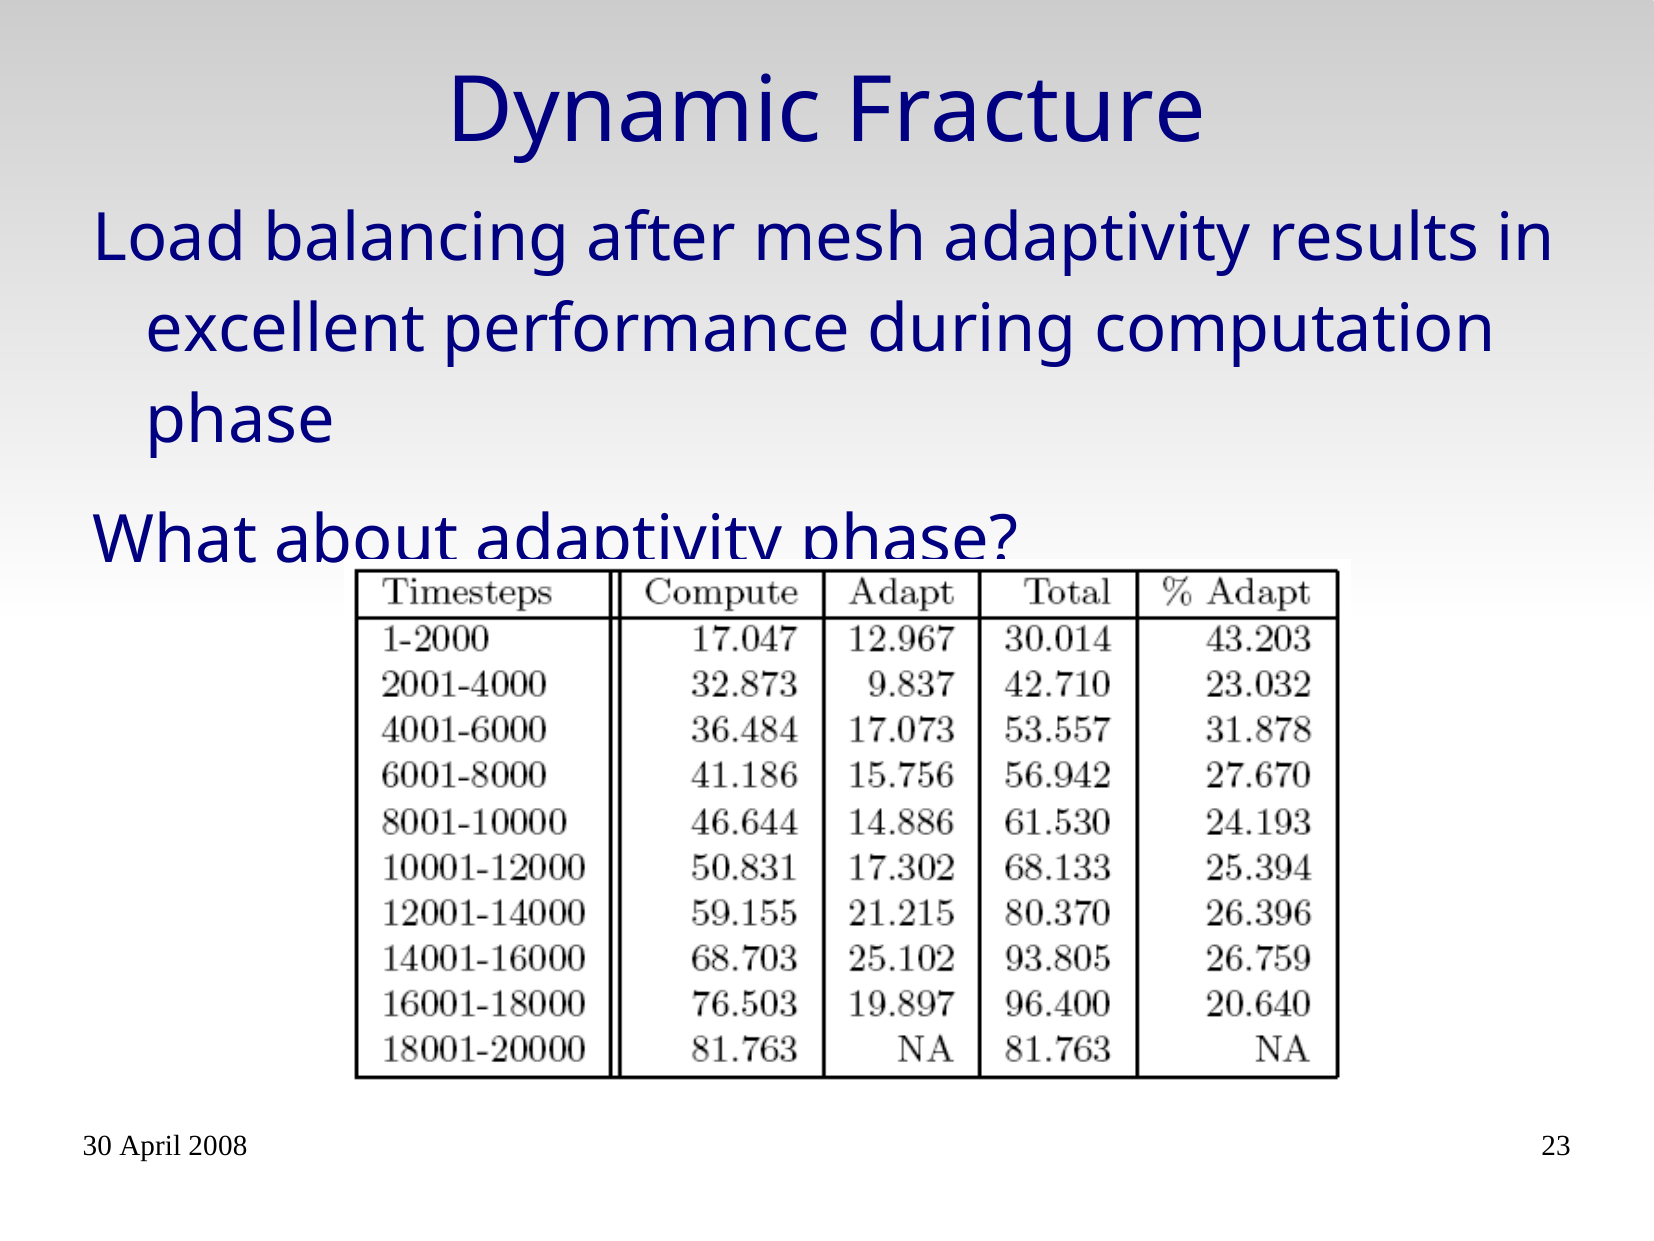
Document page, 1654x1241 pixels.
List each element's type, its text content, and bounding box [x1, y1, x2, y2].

list Load balancing after mesh adaptivity results in excellent performance during computation phase What about adaptivity phase? [75, 189, 1564, 994]
picture [344, 559, 1351, 1090]
title Dynamic Fracture [82, 2, 1571, 210]
